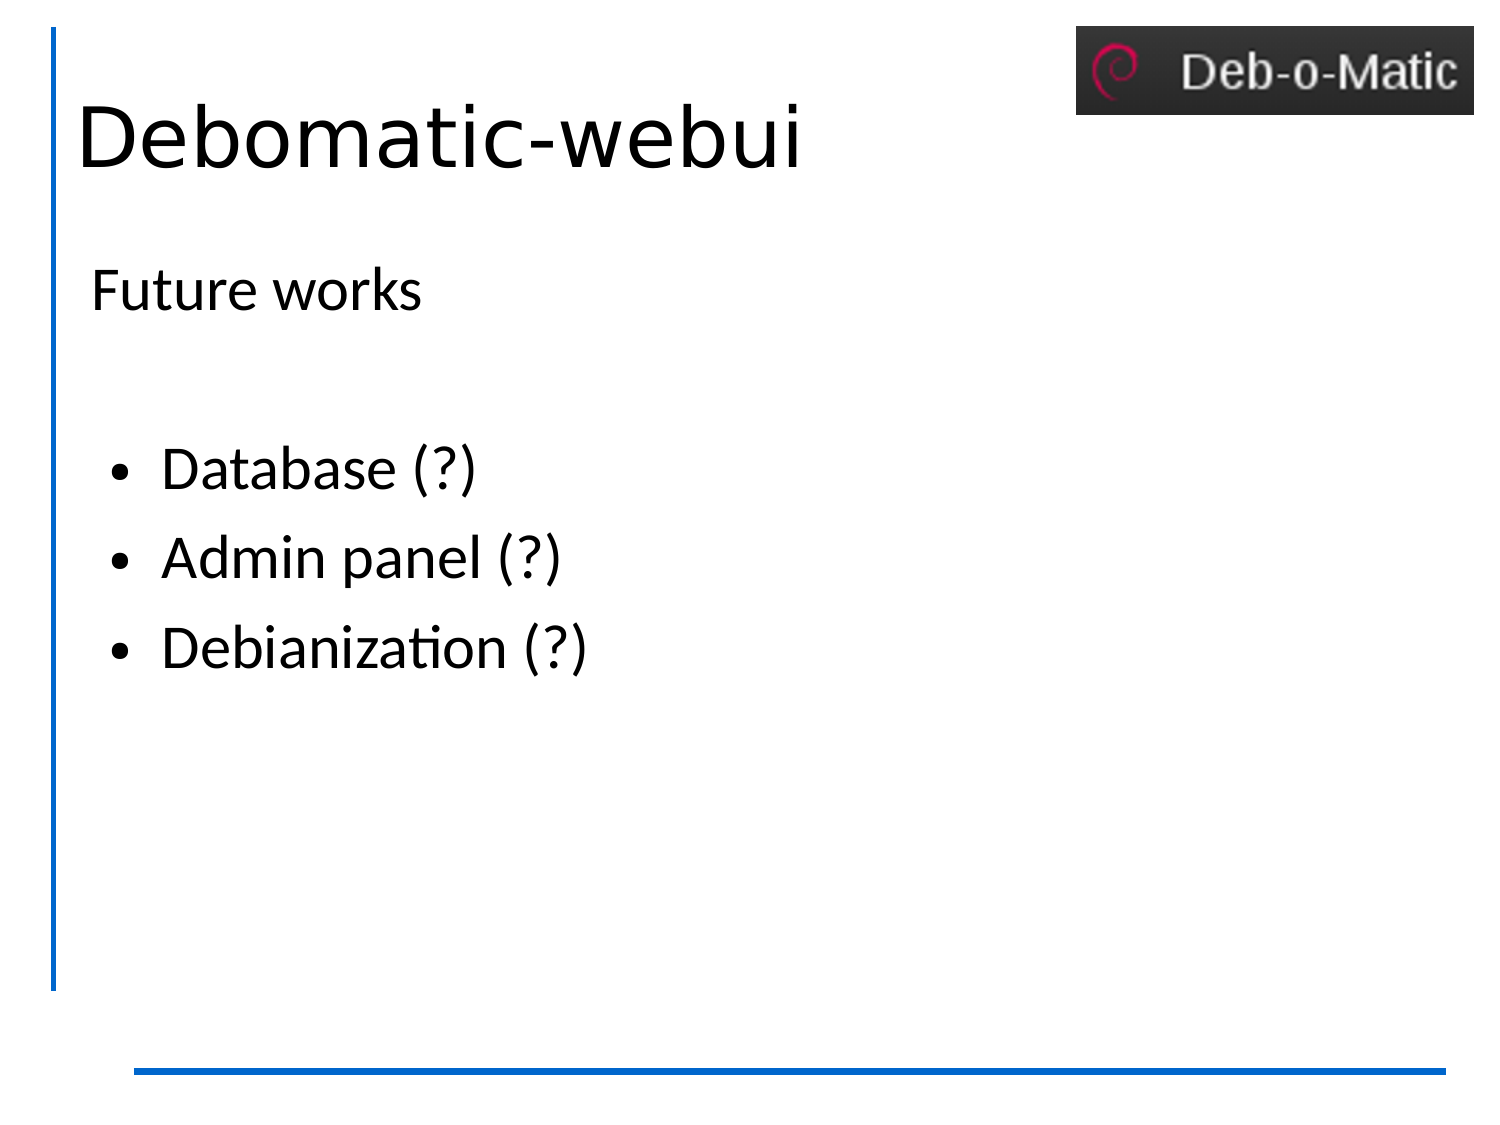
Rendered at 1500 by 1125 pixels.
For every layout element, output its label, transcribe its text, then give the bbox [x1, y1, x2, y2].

title Debomatic-webui [75, 44, 1425, 233]
picture [1076, 26, 1474, 115]
list Future works Database (?) Admin panel (?) Debianization (?) [75, 263, 1477, 1006]
